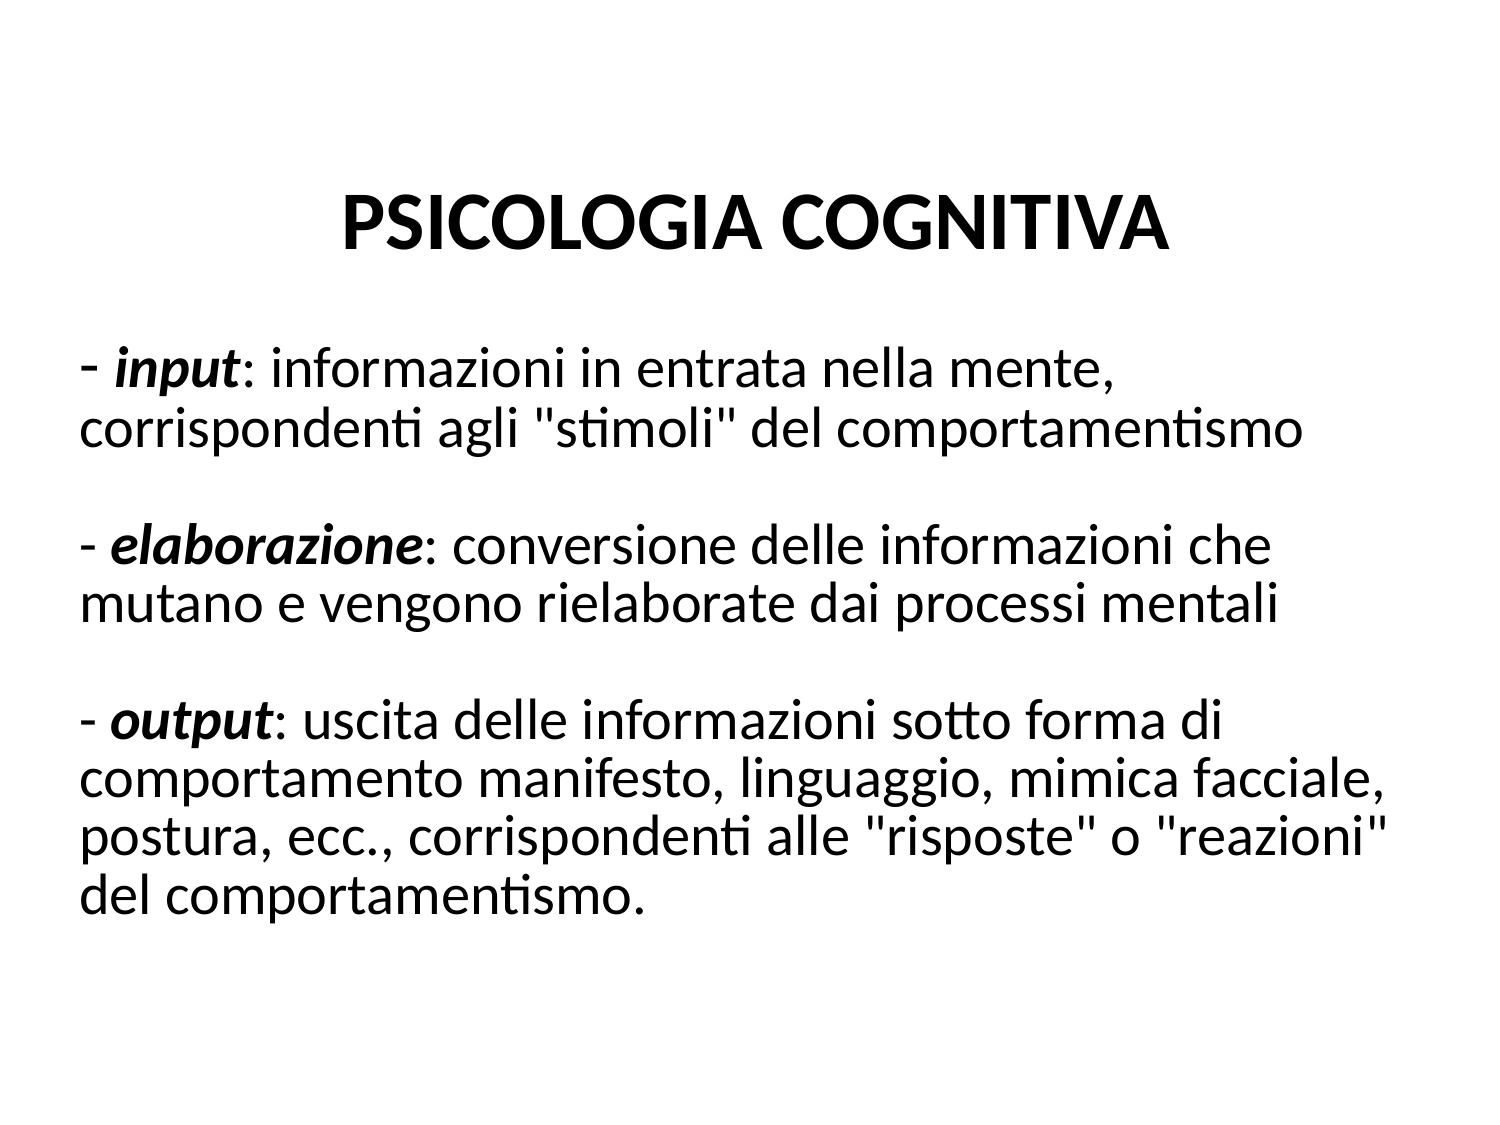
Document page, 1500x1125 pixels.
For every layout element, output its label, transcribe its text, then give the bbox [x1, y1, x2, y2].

title PSICOLOGIA COGNITIVA - input: informazioni in entrata nella mente, corrispondenti agli "stimoli" del comportamentismo - elaborazione: conversione delle informazioni che mutano e vengono rielaborate dai processi mentali - output: uscita delle informazioni sotto forma di comportamento manifesto, linguaggio, mimica facciale, postura, ecc., corrispondenti alle "risposte" o "reazioni" del comportamentismo. [79, 104, 1430, 1012]
